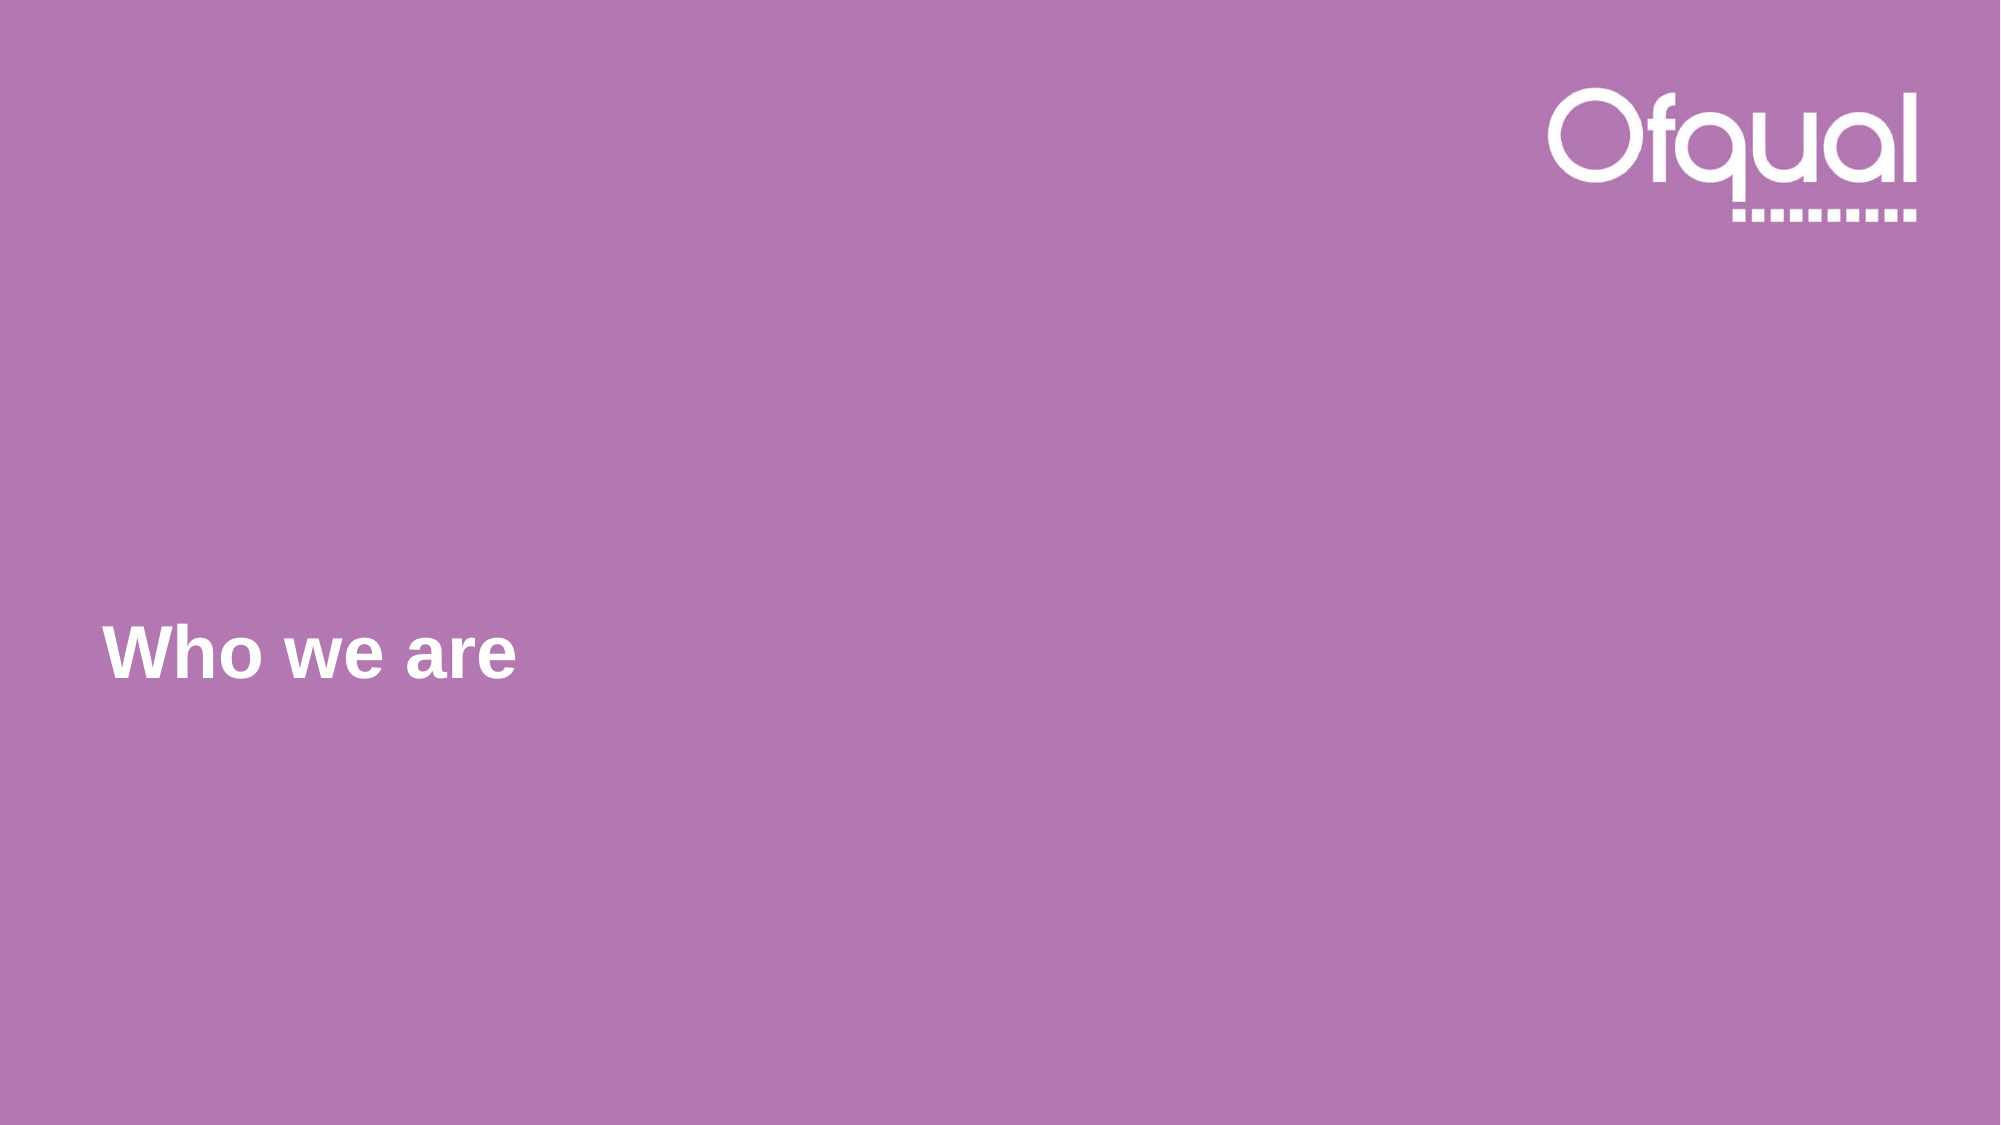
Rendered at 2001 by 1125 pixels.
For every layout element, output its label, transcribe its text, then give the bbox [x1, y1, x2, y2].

title Who we are [102, 597, 1803, 681]
